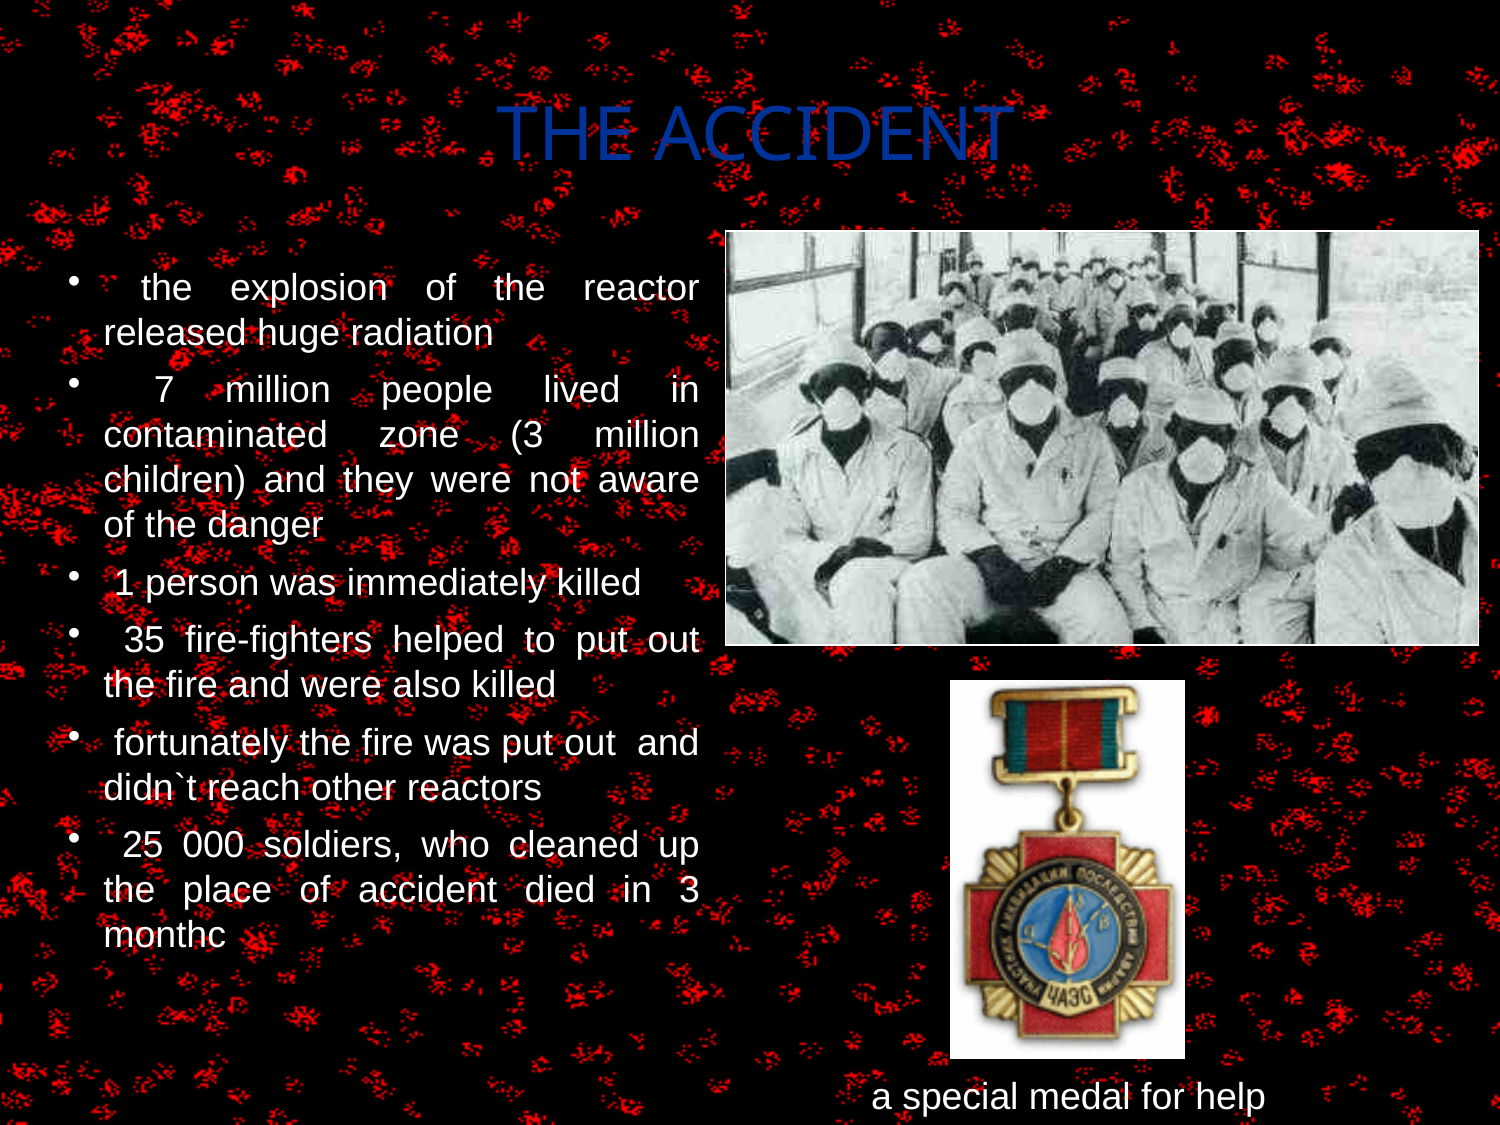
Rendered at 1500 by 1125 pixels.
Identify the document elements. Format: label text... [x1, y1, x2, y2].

text_box the explosion of the reactor released huge radiation 7 million people lived in contaminated zone (3 million children) and they were not aware of the danger 1 person was immediately killed 35 fire-fighters helped to put out the fire and were also killed fortunately the fire was put out and didn`t reach other reactors 25 000 soldiers, who cleaned up the place of accident died in 3 monthc [53, 255, 715, 963]
text_box a special medal for help [856, 1064, 1306, 1125]
text_box THE ACCIDENT [419, 78, 1093, 208]
picture [0, 0, 1500, 1125]
